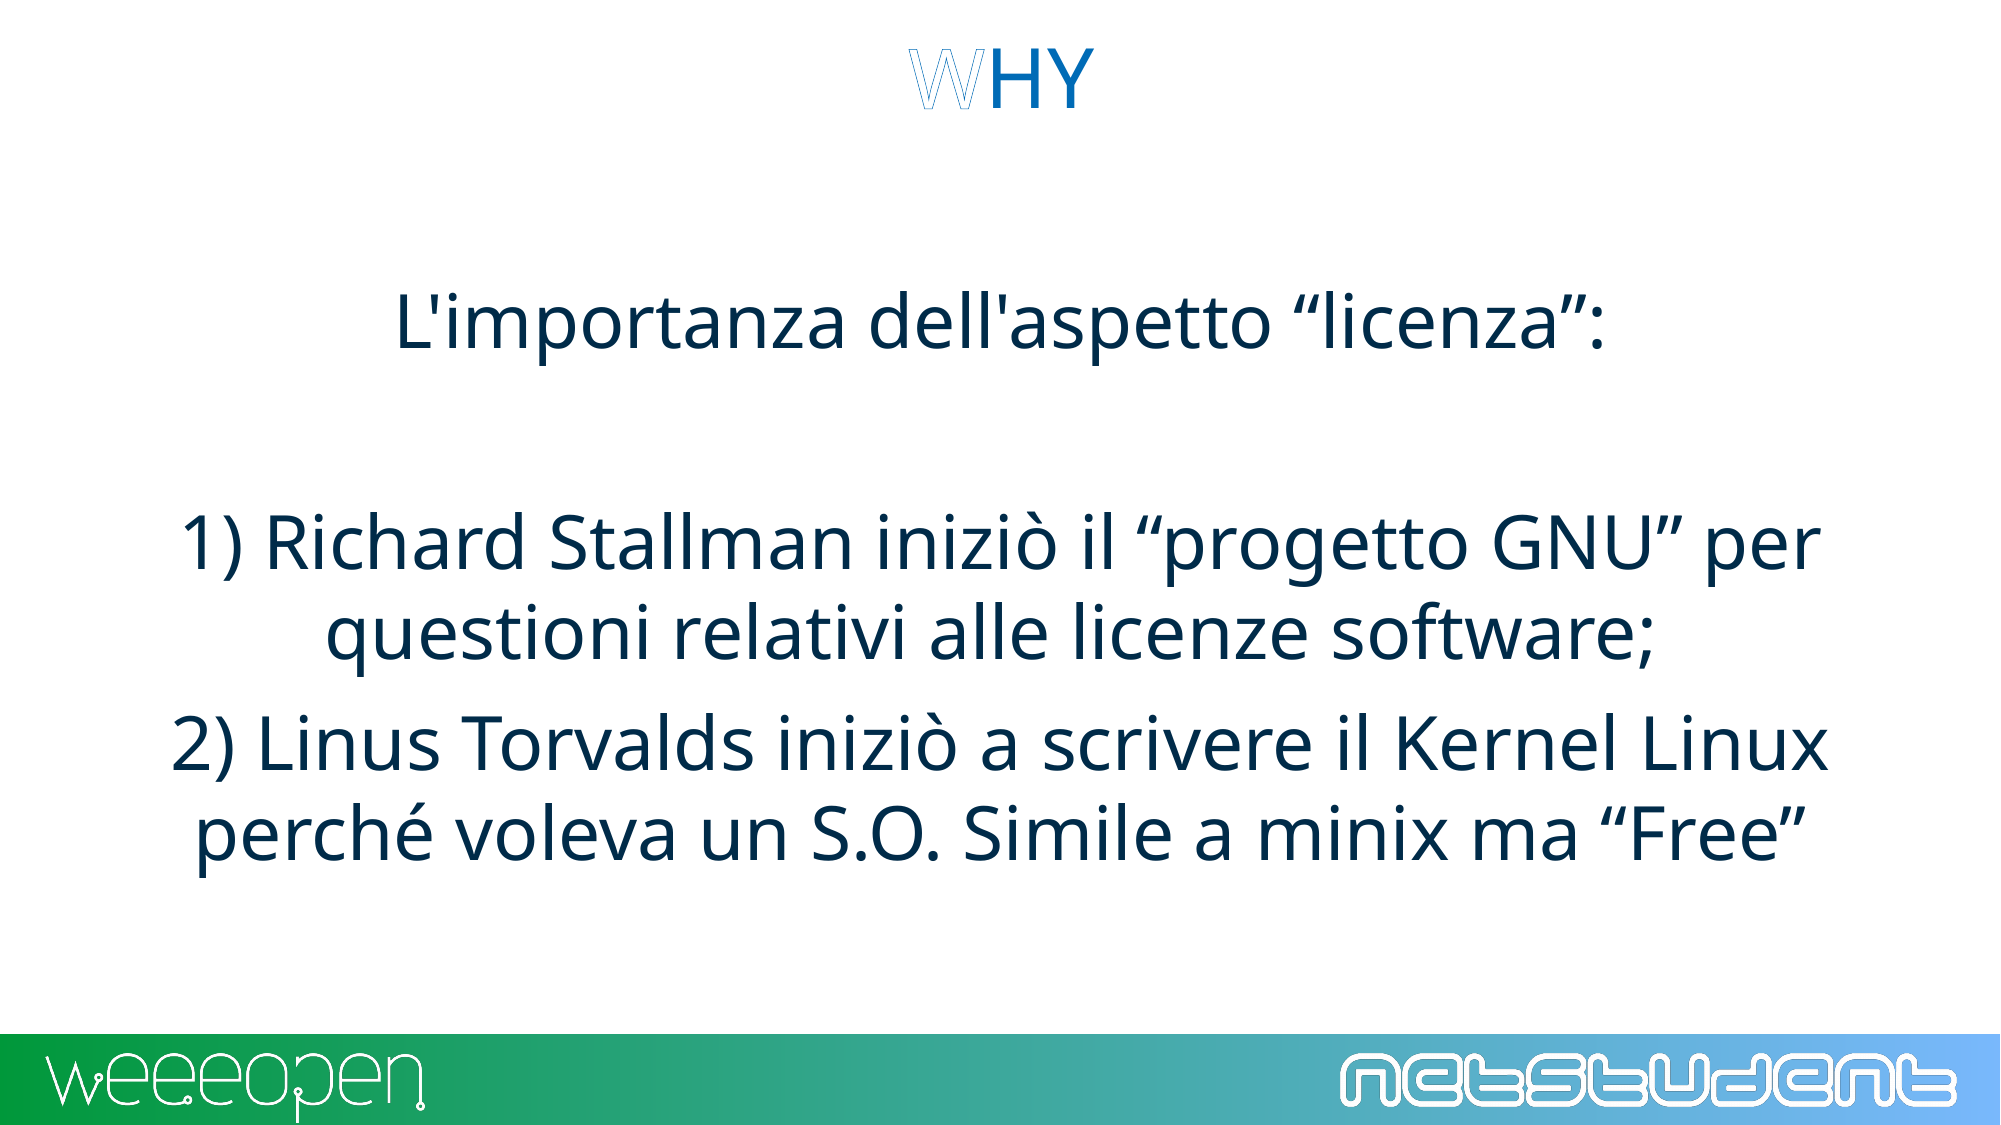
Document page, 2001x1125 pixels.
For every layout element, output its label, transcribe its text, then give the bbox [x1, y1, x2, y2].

picture [1340, 1053, 1957, 1107]
text_box WHY [43, 29, 1959, 247]
picture [45, 1053, 425, 1123]
text_box L'importanza dell'aspetto “licenza”: 1) Richard Stallman iniziò il “progetto GNU” per questioni relativi alle licenze software; 2) Linus Torvalds iniziò a scrivere il Kernel Linux perché voleva un S.O. Simile a minix ma “Free” [43, 265, 1959, 981]
